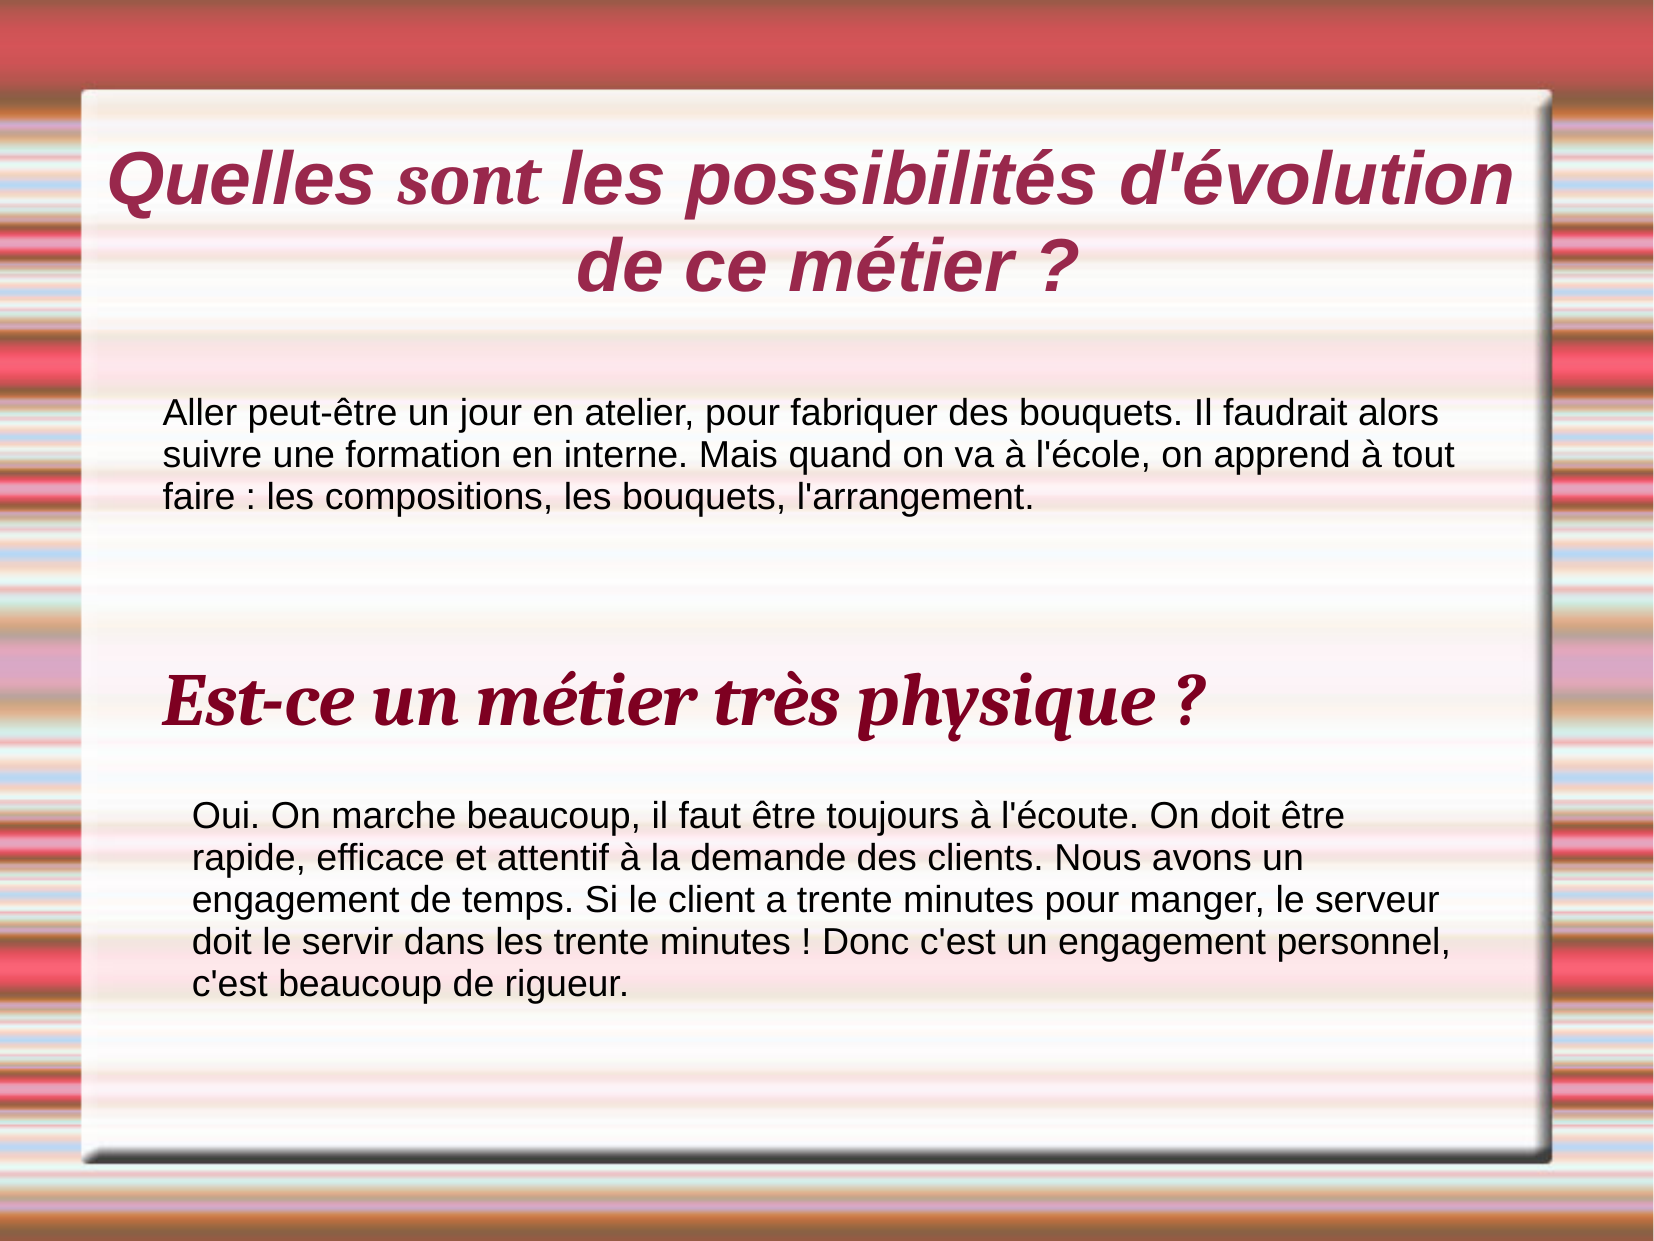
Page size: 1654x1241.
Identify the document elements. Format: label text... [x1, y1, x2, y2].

text_box Aller peut-être un jour en atelier, pour fabriquer des bouquets. Il faudrait alors suivre une formation en interne. Mais quand on va à l'école, on apprend à tout faire : les compositions, les bouquets, l'arrangement. [147, 383, 1477, 525]
text_box Est-ce un métier très physique ? [147, 650, 1477, 753]
text_box Oui. On marche beaucoup, il faut être toujours à l'écoute. On doit être rapide, efficace et attentif à la demande des clients. Nous avons un engagement de temps. Si le client a trente minutes pour manger, le serveur doit le servir dans les trente minutes ! Donc c'est un engagement personnel, c'est beaucoup de rigueur. [177, 787, 1477, 1013]
picture [0, 0, 1654, 1241]
title Quelles sont les possibilités d'évolution de ce métier ? [88, 118, 1534, 326]
